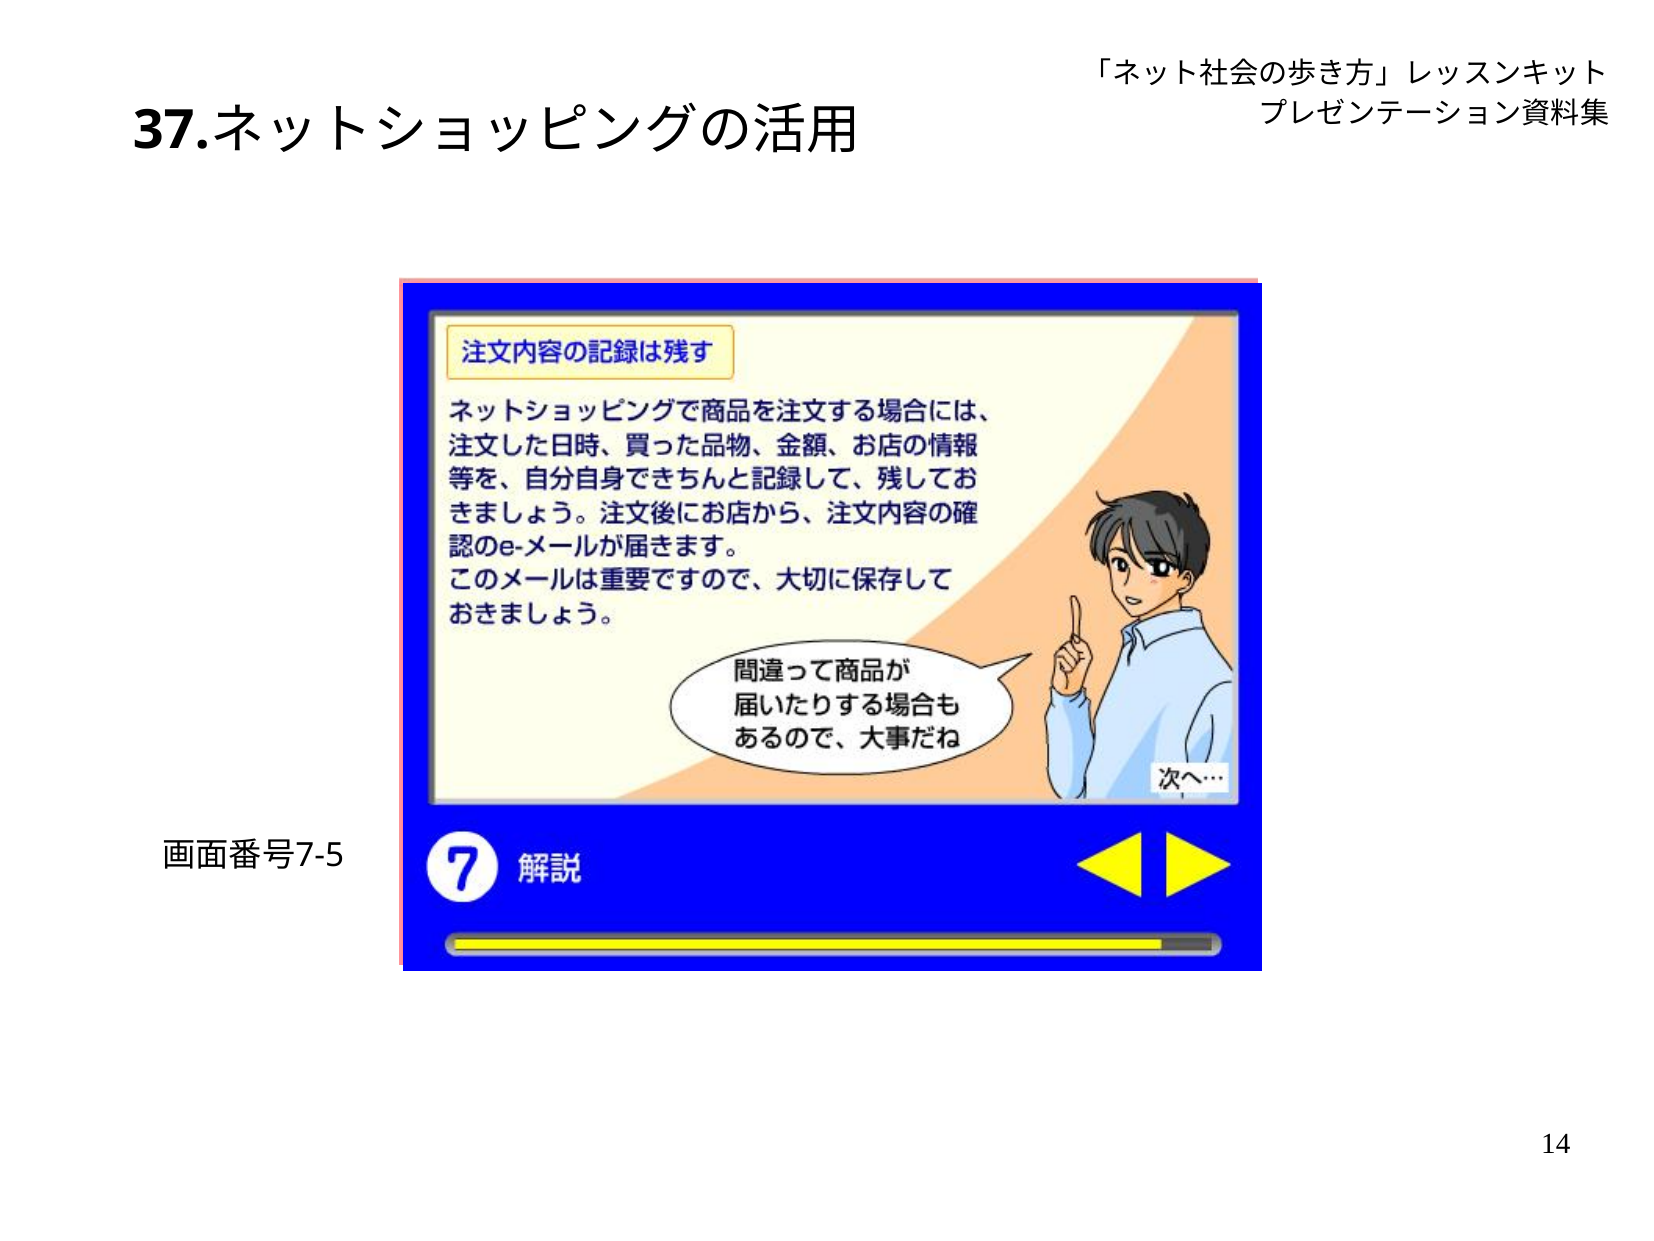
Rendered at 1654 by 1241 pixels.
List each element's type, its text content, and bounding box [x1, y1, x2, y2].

text_box 画面番号7-5 [147, 826, 384, 882]
text_box 「ネット社会の歩き方」レッスンキット プレゼンテーション資料集 [1062, 44, 1625, 139]
text_box 37.ネットショッピングの活用 [118, 88, 1241, 169]
picture [399, 277, 1262, 971]
